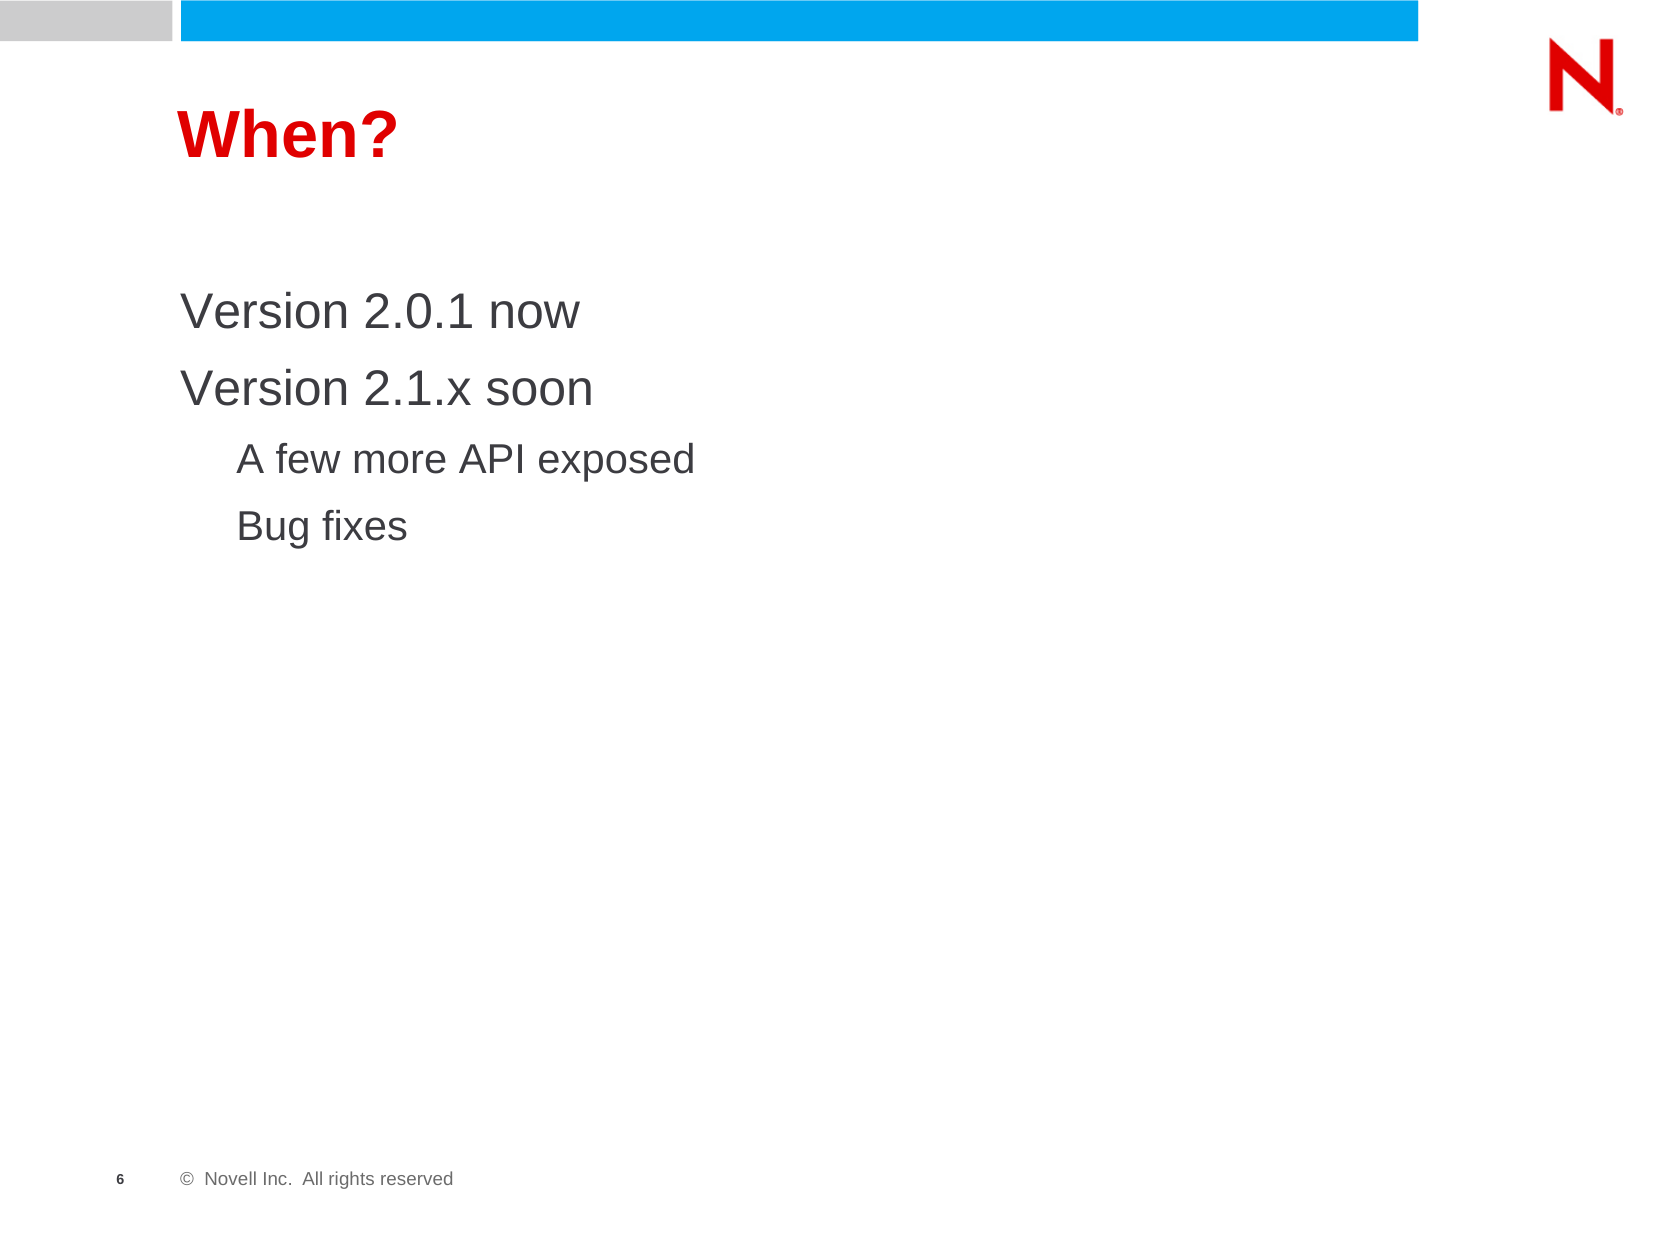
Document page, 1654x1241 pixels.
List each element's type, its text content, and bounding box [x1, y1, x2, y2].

title When? [177, 46, 1525, 226]
list Version 2.0.1 now Version 2.1.x soon A few more API exposed Bug fixes [180, 280, 1547, 1087]
picture [1547, 35, 1624, 117]
